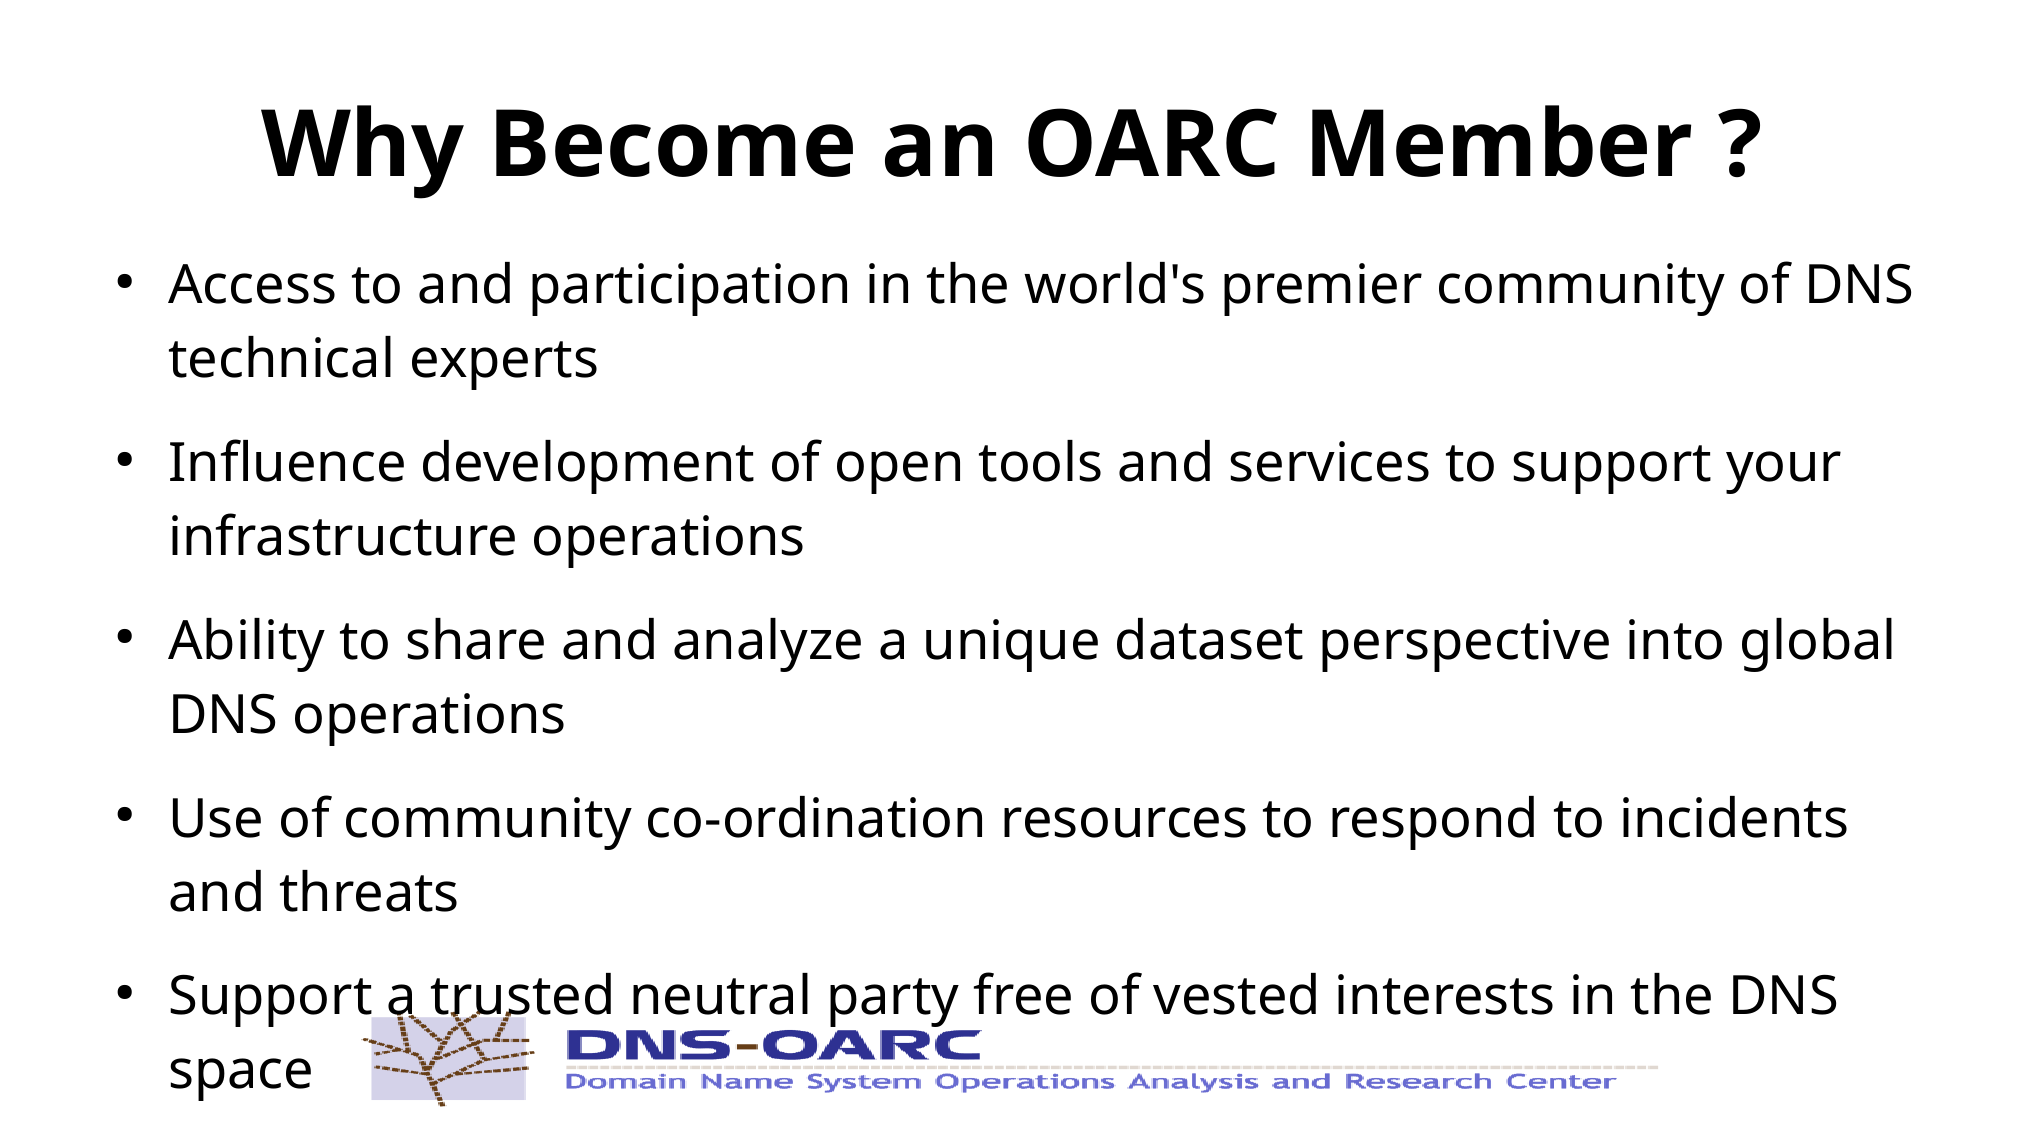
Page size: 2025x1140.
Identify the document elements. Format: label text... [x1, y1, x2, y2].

picture [590, 1004, 606, 1011]
picture [836, 1004, 851, 1011]
picture [866, 1004, 880, 1011]
picture [702, 1004, 717, 1011]
picture [481, 1004, 496, 1011]
picture [306, 1004, 321, 1011]
picture [291, 1062, 306, 1071]
list Access to and participation in the world's premier community of DNS technical experts Influence development of open tools and services to support your infrastructure operations Ability to share and analyze a unique dataset perspective into global DNS operations Use of community co-ordination resources to respond to incidents and threats Support a trusted neutral party free of vested interests in the DNS space [97, 245, 1921, 907]
picture [289, 1004, 1700, 1113]
picture [393, 1004, 407, 1011]
picture [774, 1004, 788, 1011]
title Why Become an OARC Member ? [101, 23, 1924, 258]
picture [1692, 1004, 1700, 1010]
picture [1097, 1004, 1112, 1011]
picture [1295, 1004, 1311, 1011]
